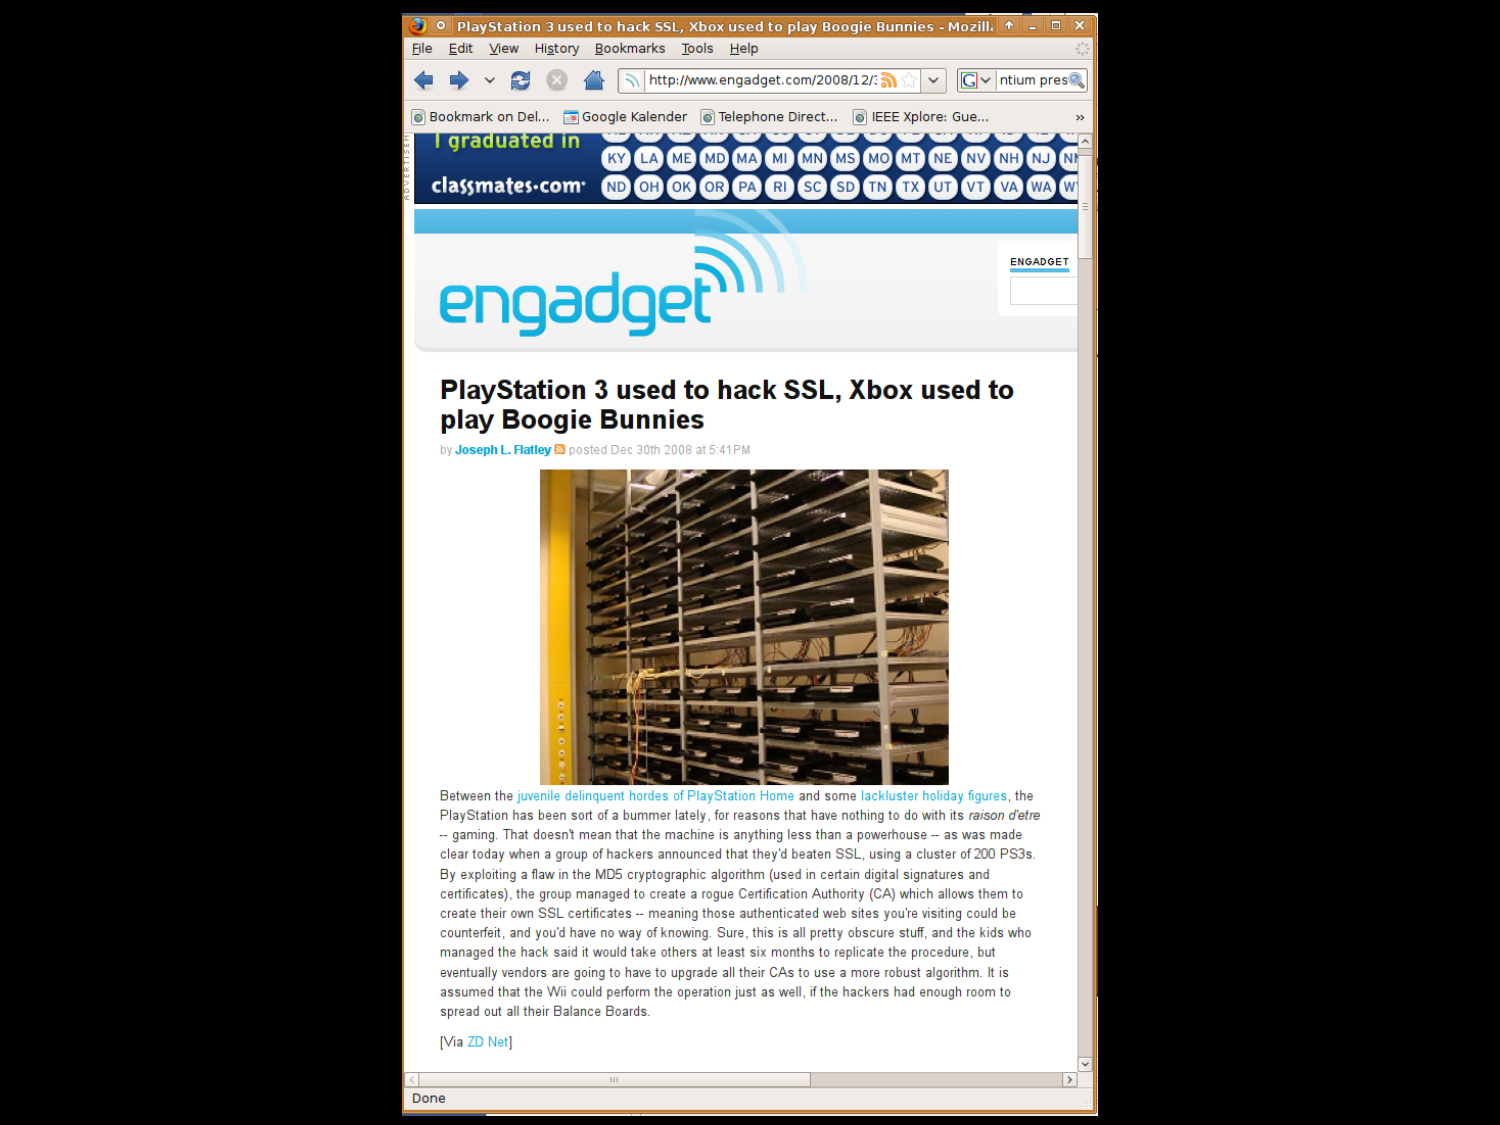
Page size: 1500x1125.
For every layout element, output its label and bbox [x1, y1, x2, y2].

picture [402, 13, 1098, 1116]
